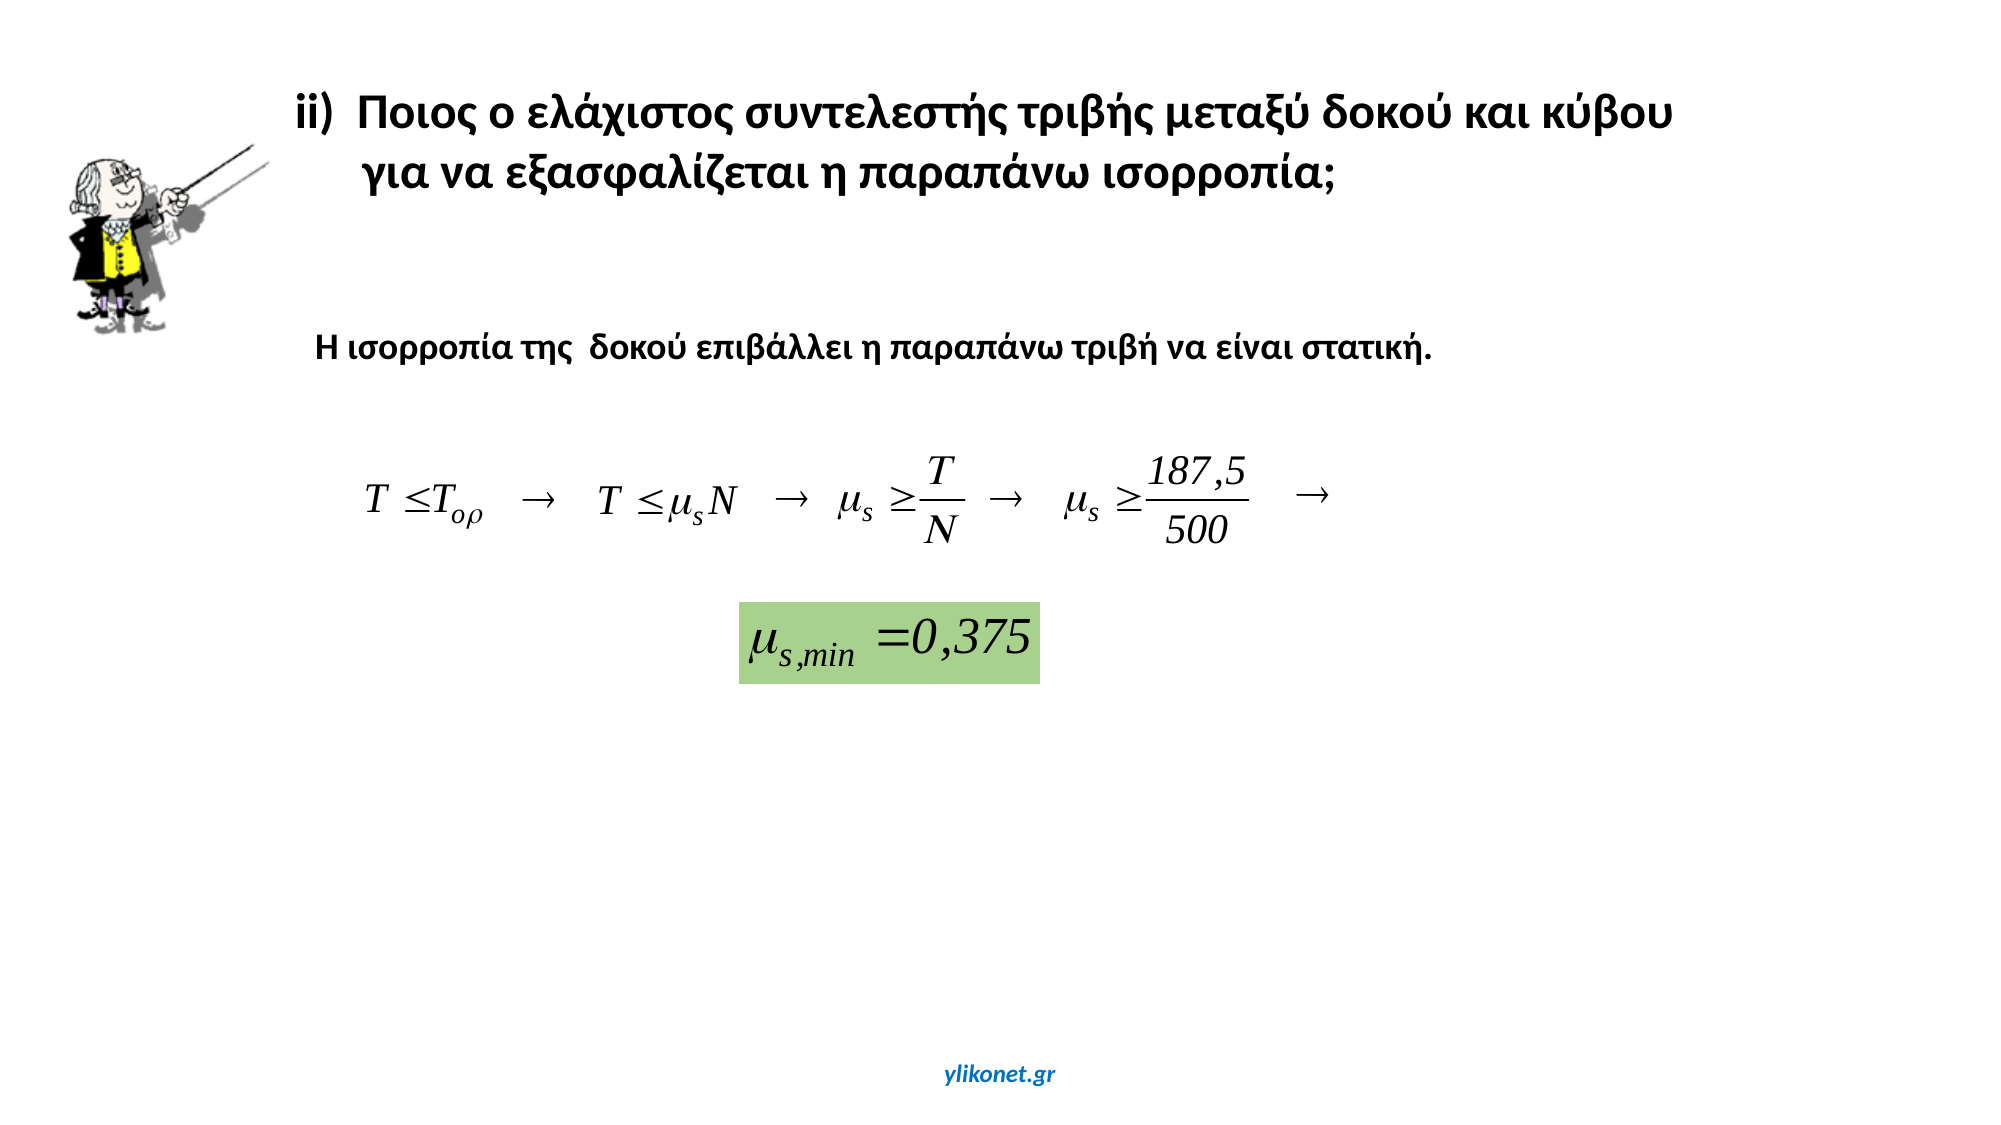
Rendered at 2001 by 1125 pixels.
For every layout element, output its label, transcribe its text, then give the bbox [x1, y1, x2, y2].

chart [829, 444, 973, 554]
text_box Η ισορροπία της δοκού επιβάλλει η παραπάνω τριβή να είναι στατική. [300, 314, 1495, 376]
chart [769, 482, 822, 522]
text_box ylikonet.gr [683, 1042, 1317, 1103]
picture [56, 139, 258, 332]
chart [738, 601, 1041, 684]
text_box ii) Ποιος ο ελάχιστος συντελεστής τριβής μεταξύ δοκού και κύβου για να εξασφαλίζεται η παραπάνω ισορροπία; [279, 70, 1721, 207]
chart [592, 472, 747, 536]
chart [984, 482, 1037, 522]
chart [1290, 479, 1343, 518]
chart [1055, 444, 1258, 554]
chart [516, 484, 569, 523]
chart [359, 470, 493, 538]
